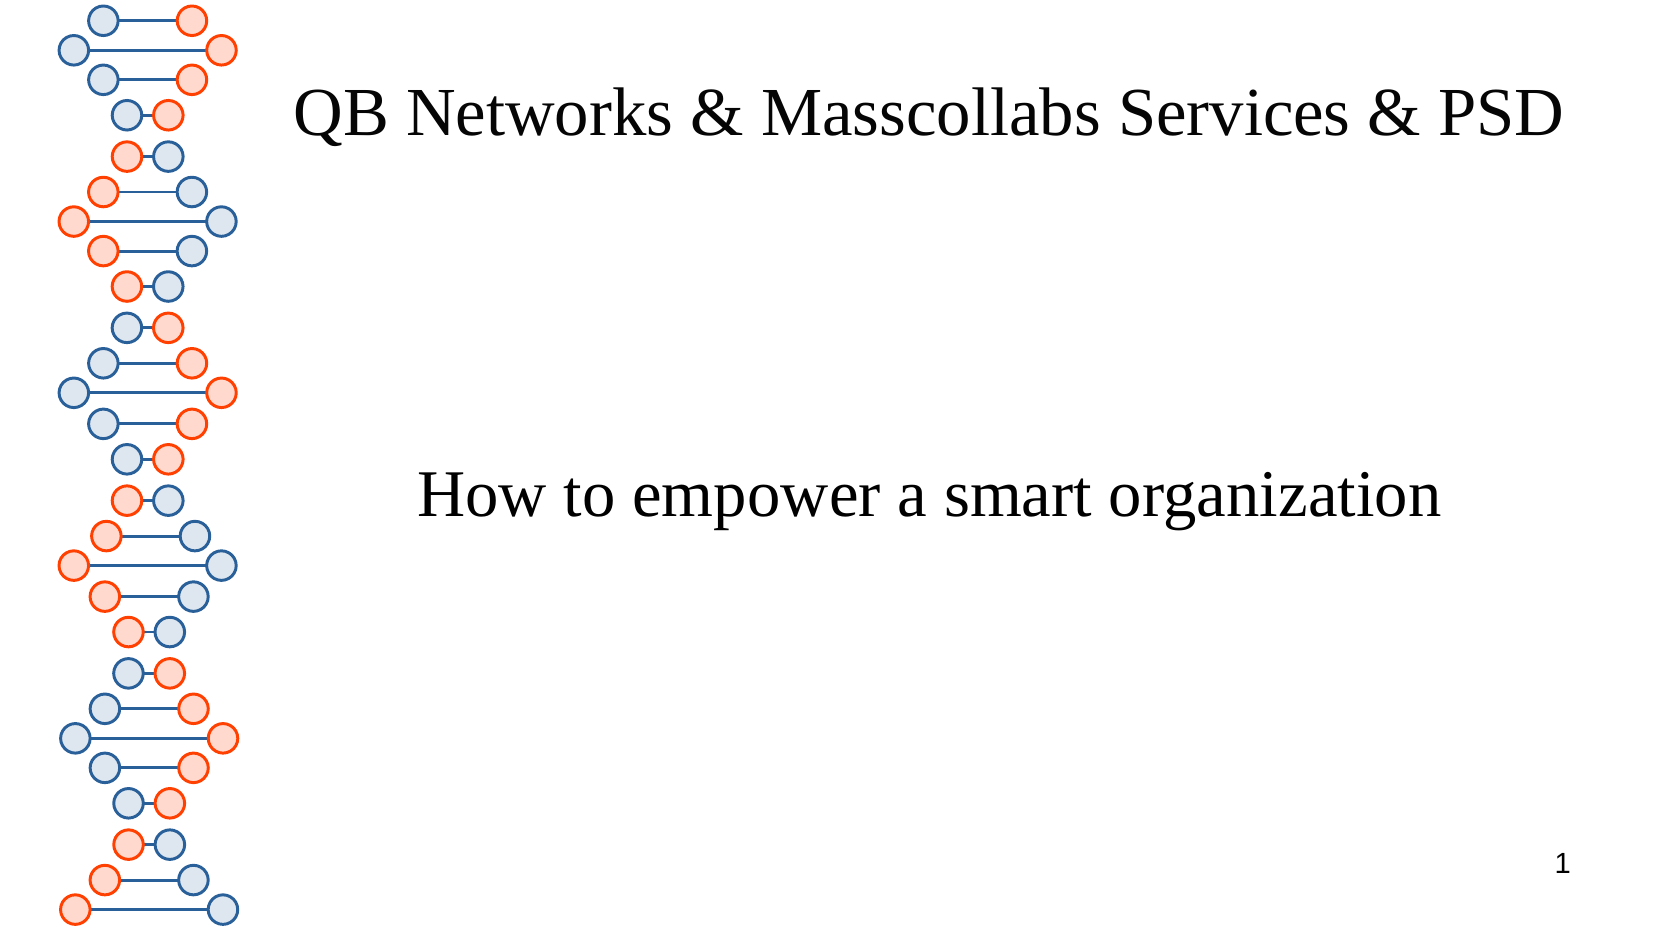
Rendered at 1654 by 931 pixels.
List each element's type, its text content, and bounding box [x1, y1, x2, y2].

subtitle How to empower a smart organization [265, 224, 1595, 764]
title QB Networks & Masscollabs Services & PSD [265, 35, 1595, 189]
